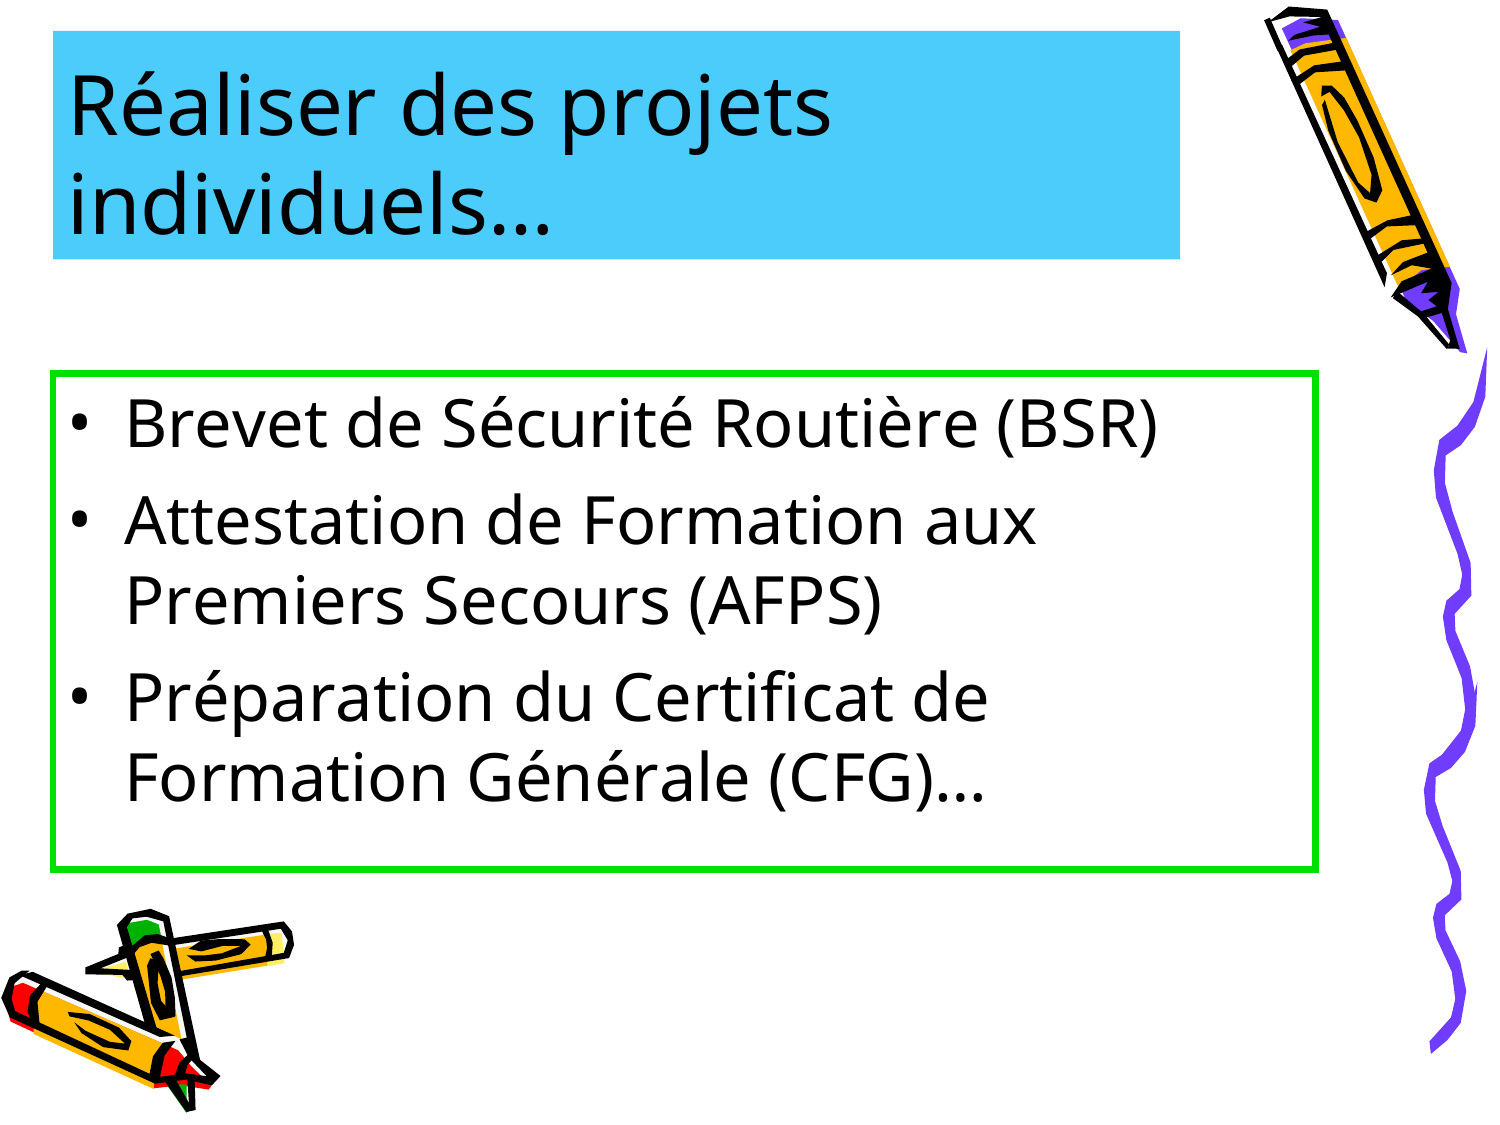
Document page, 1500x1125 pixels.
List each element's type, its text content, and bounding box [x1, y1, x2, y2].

list Brevet de Sécurité Routière (BSR) Attestation de Formation aux Premiers Secours (AFPS) Préparation du Certificat de Formation Générale (CFG)… [53, 373, 1316, 870]
title Réaliser des projets individuels… [53, 30, 1181, 260]
